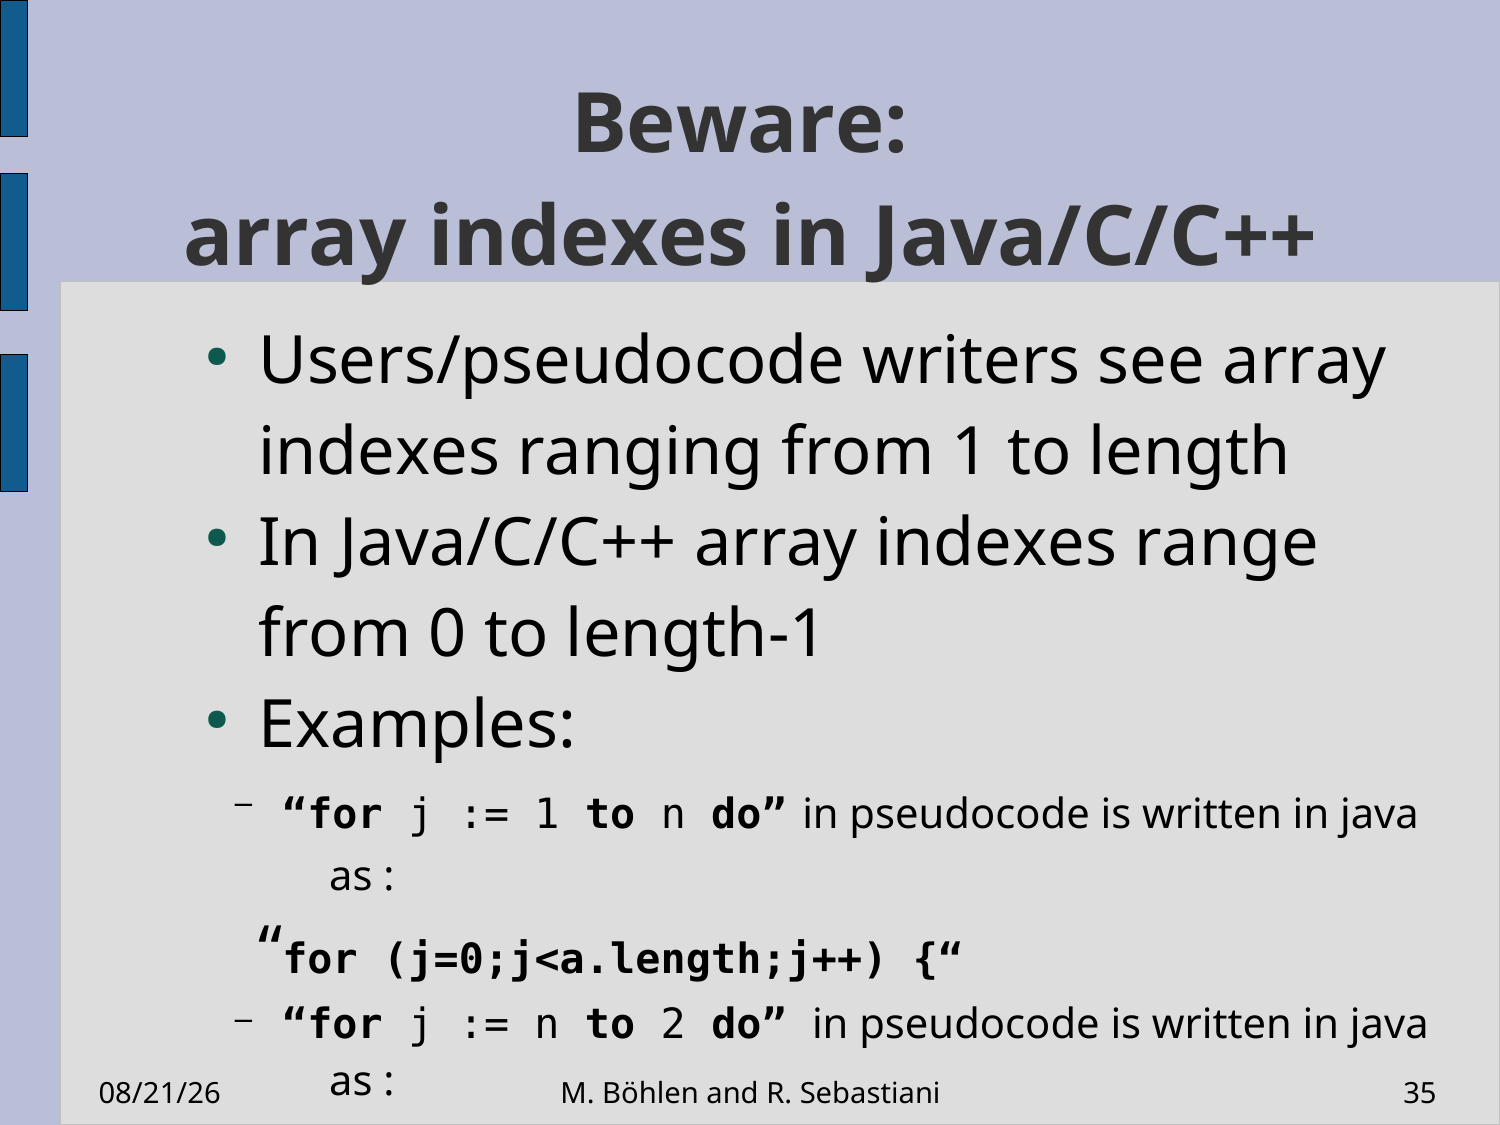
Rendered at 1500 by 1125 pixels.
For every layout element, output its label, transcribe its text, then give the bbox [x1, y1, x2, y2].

title Beware: array indexes in Java/C/C++ [110, 76, 1392, 277]
list Users/pseudocode writers see array indexes ranging from 1 to length In Java/C/C++ array indexes range from 0 to length-1 Examples: “for j := 1 to n do” in pseudocode is written in java as : “for (j=0;j<a.length;j++) {“ “for j := n to 2 do” in pseudocode is written in java as : “for (j=a.length-1;j>=1;j--) {“ [187, 312, 1469, 1013]
